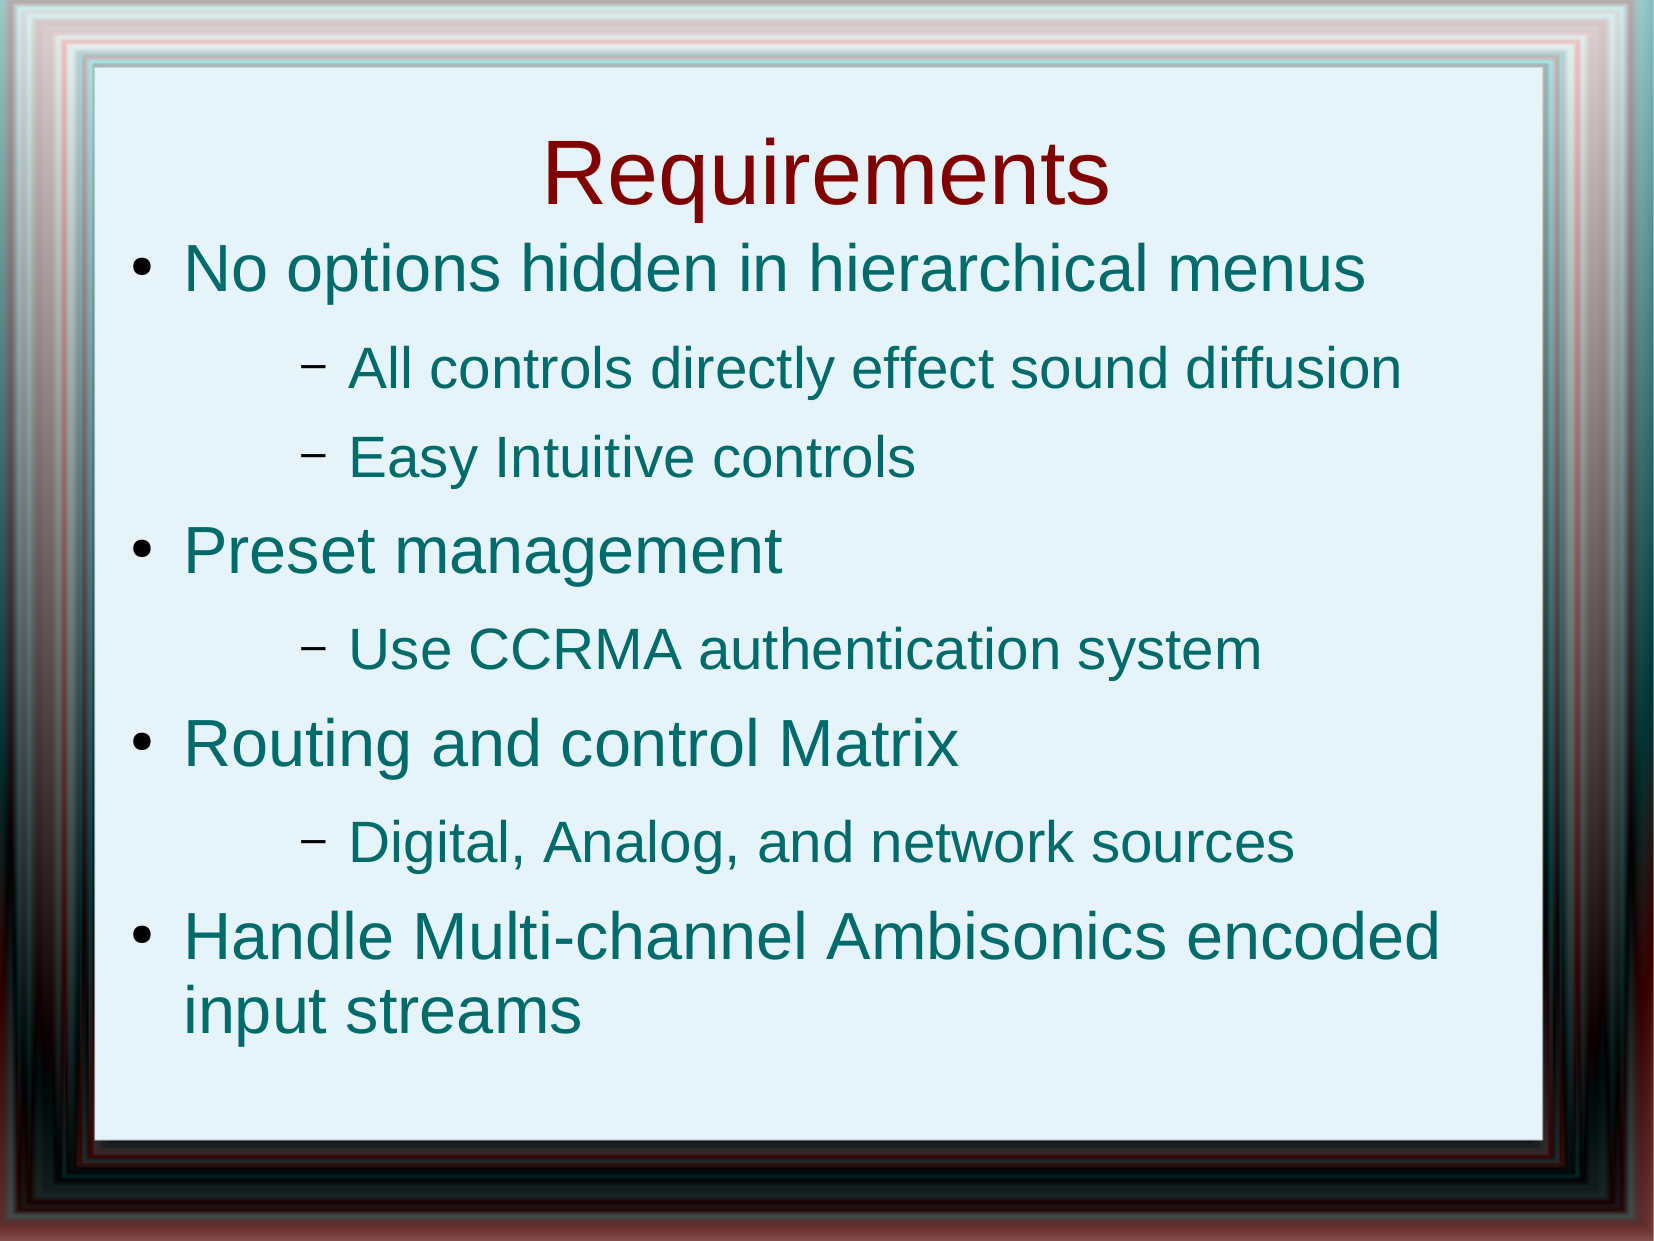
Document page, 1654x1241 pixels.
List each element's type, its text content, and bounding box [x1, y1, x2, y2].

list No options hidden in hierarchical menus All controls directly effect sound diffusion Easy Intuitive controls Preset management Use CCRMA authentication system Routing and control Matrix Digital, Analog, and network sources Handle Multi-channel Ambisonics encoded input streams [112, 231, 1501, 1222]
picture [0, 0, 1654, 1241]
title Requirements [118, 95, 1536, 250]
